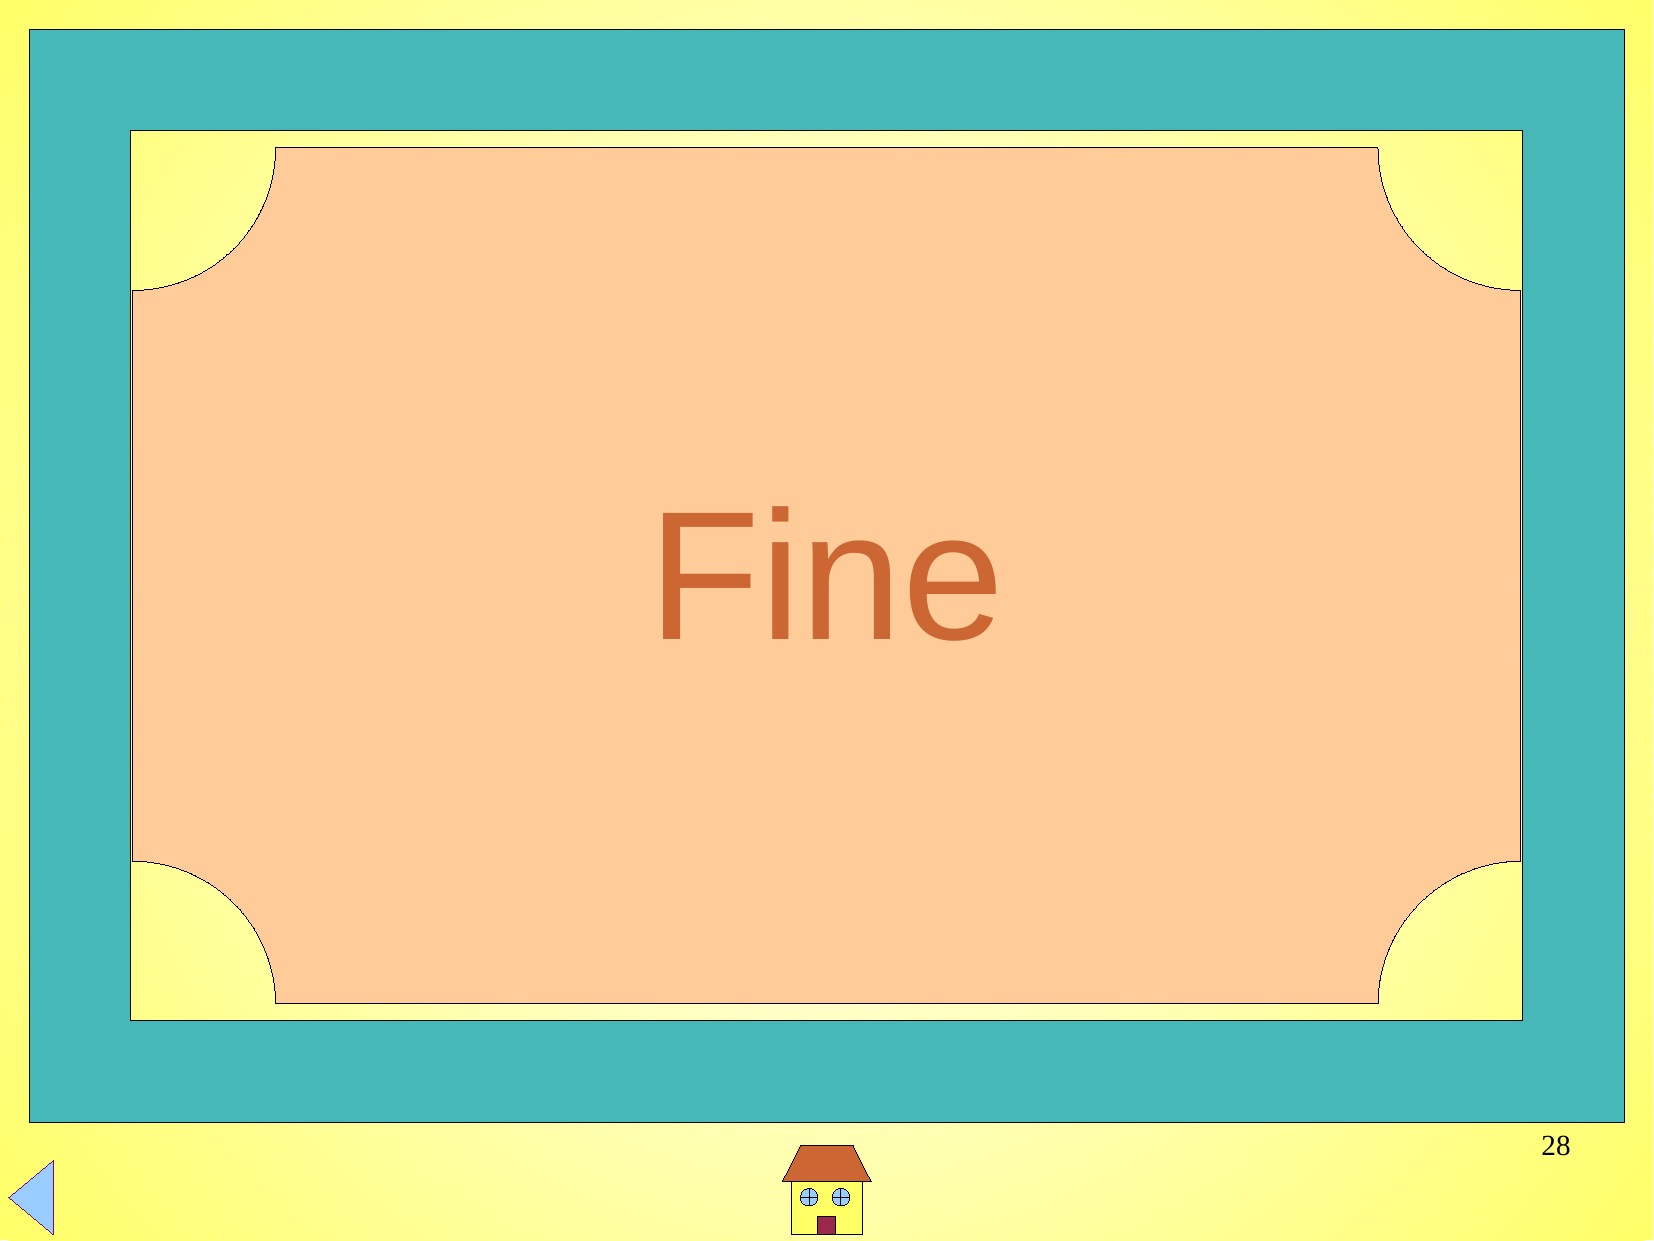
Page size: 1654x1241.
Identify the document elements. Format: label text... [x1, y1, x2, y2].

text_box [782, 1145, 872, 1235]
text_box [29, 29, 1625, 1123]
text_box Fine [132, 147, 1521, 1004]
text_box [0, 1151, 119, 1235]
